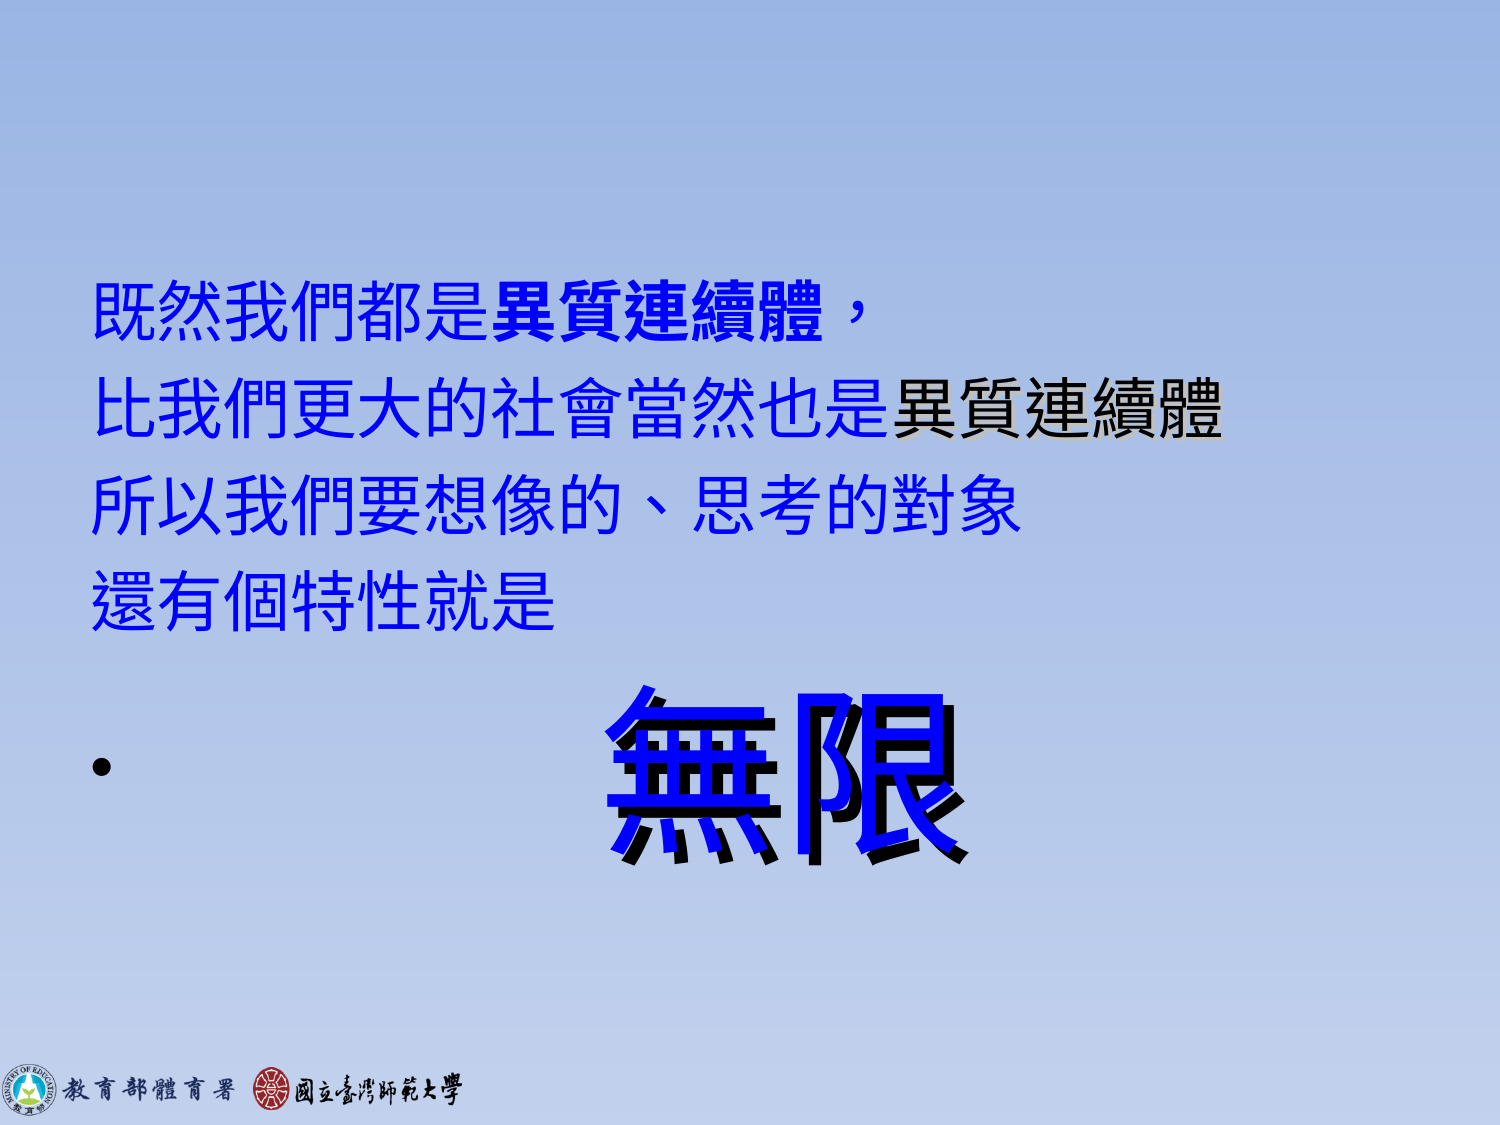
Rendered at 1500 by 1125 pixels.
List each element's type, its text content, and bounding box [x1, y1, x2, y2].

list 既然我們都是異質連續體， 比我們更大的社會當然也是異質連續體 所以我們要想像的、思考的對象 還有個特性就是 無限 [75, 262, 1426, 1005]
